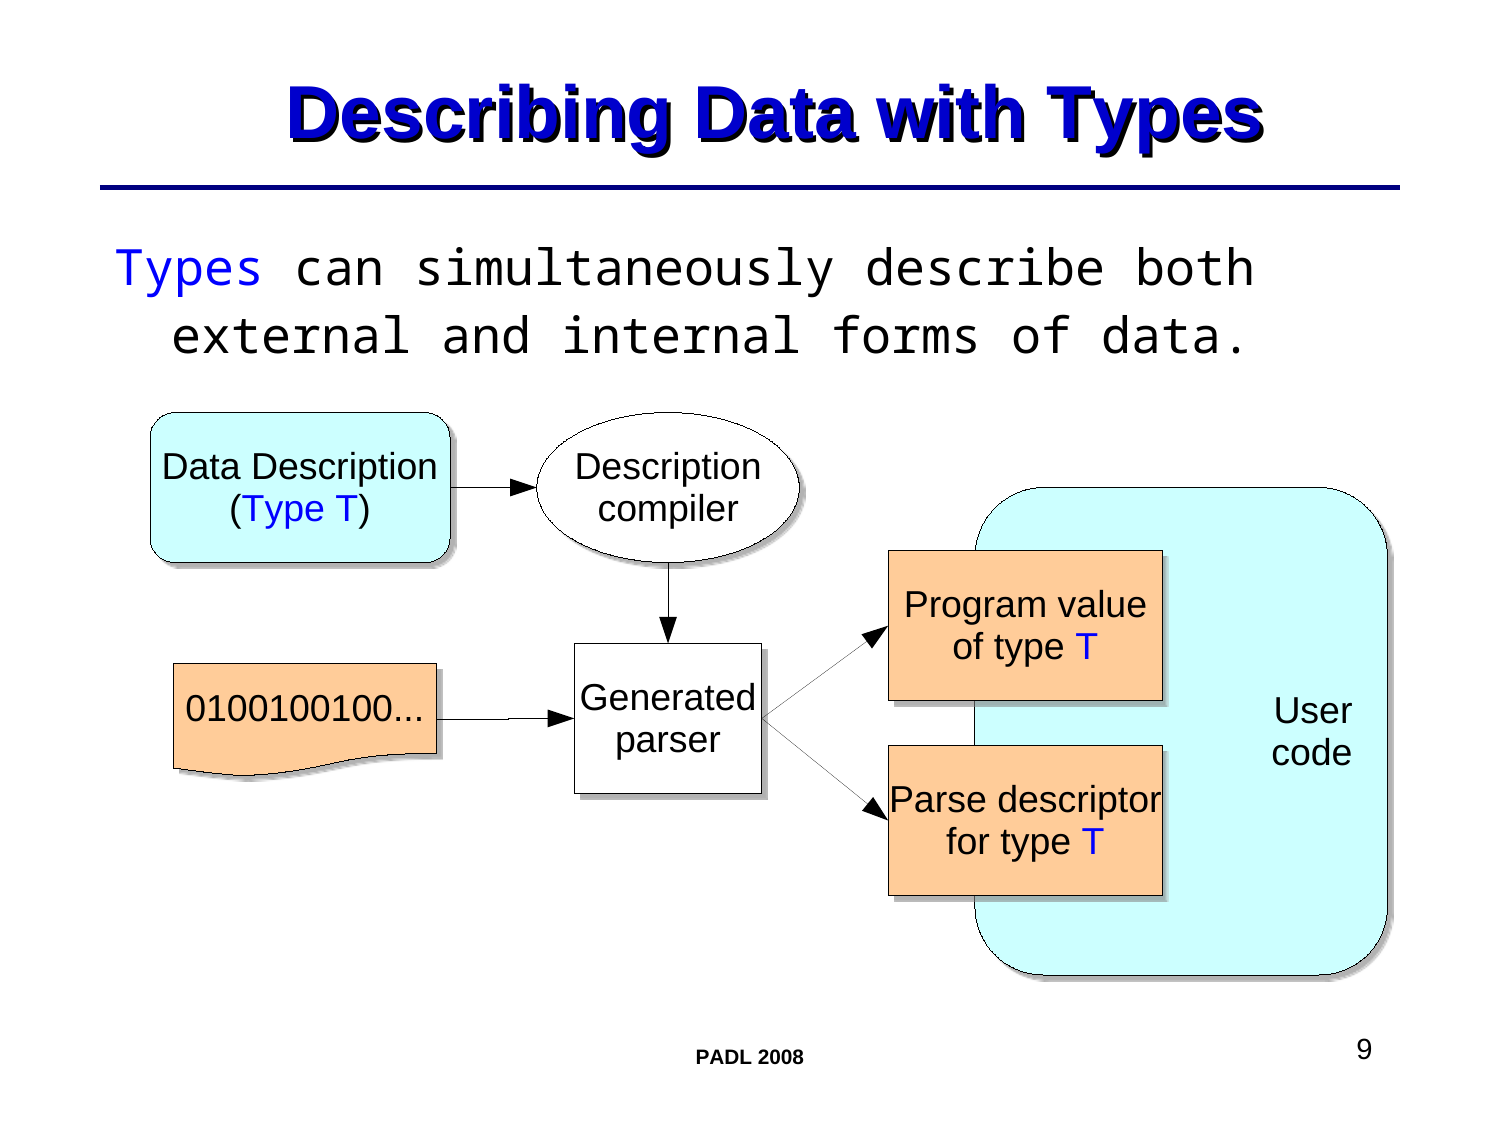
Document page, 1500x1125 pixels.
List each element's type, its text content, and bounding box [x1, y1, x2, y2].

text_box Data Description (Type T) [150, 412, 451, 563]
text_box Description compiler [536, 412, 800, 563]
text_box Parse descriptor for type T [888, 745, 1163, 896]
text_box Generated parser [574, 643, 762, 794]
text_box User code [974, 487, 1388, 976]
title Describing Data with Types [87, 63, 1463, 163]
list Types can simultaneously describe both external and internal forms of data. [99, 224, 1450, 1000]
text_box 0100100100... [173, 663, 437, 776]
text_box Program value of type T [888, 550, 1163, 701]
